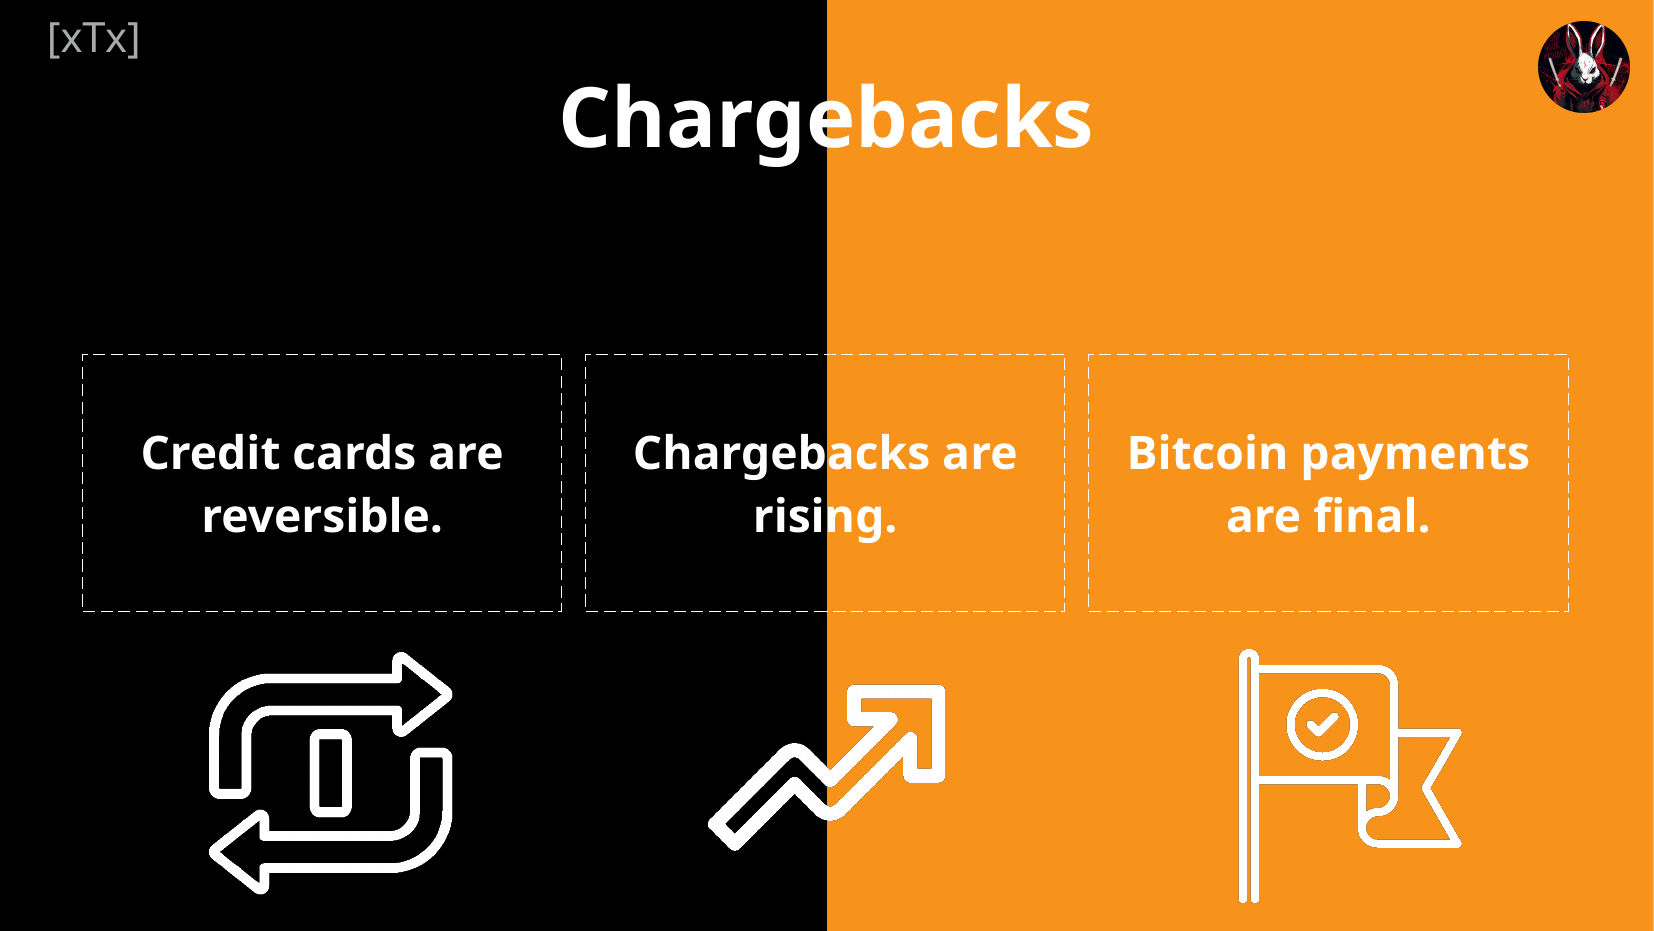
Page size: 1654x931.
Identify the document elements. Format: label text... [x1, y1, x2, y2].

list Credit cards are reversible. [82, 354, 562, 612]
text_box [xTx] [0, 0, 188, 76]
title Chargebacks [82, 43, 1571, 187]
list Chargebacks are rising. [585, 354, 1065, 612]
picture [0, 0, 1654, 931]
list Bitcoin payments are final. [1088, 354, 1569, 612]
